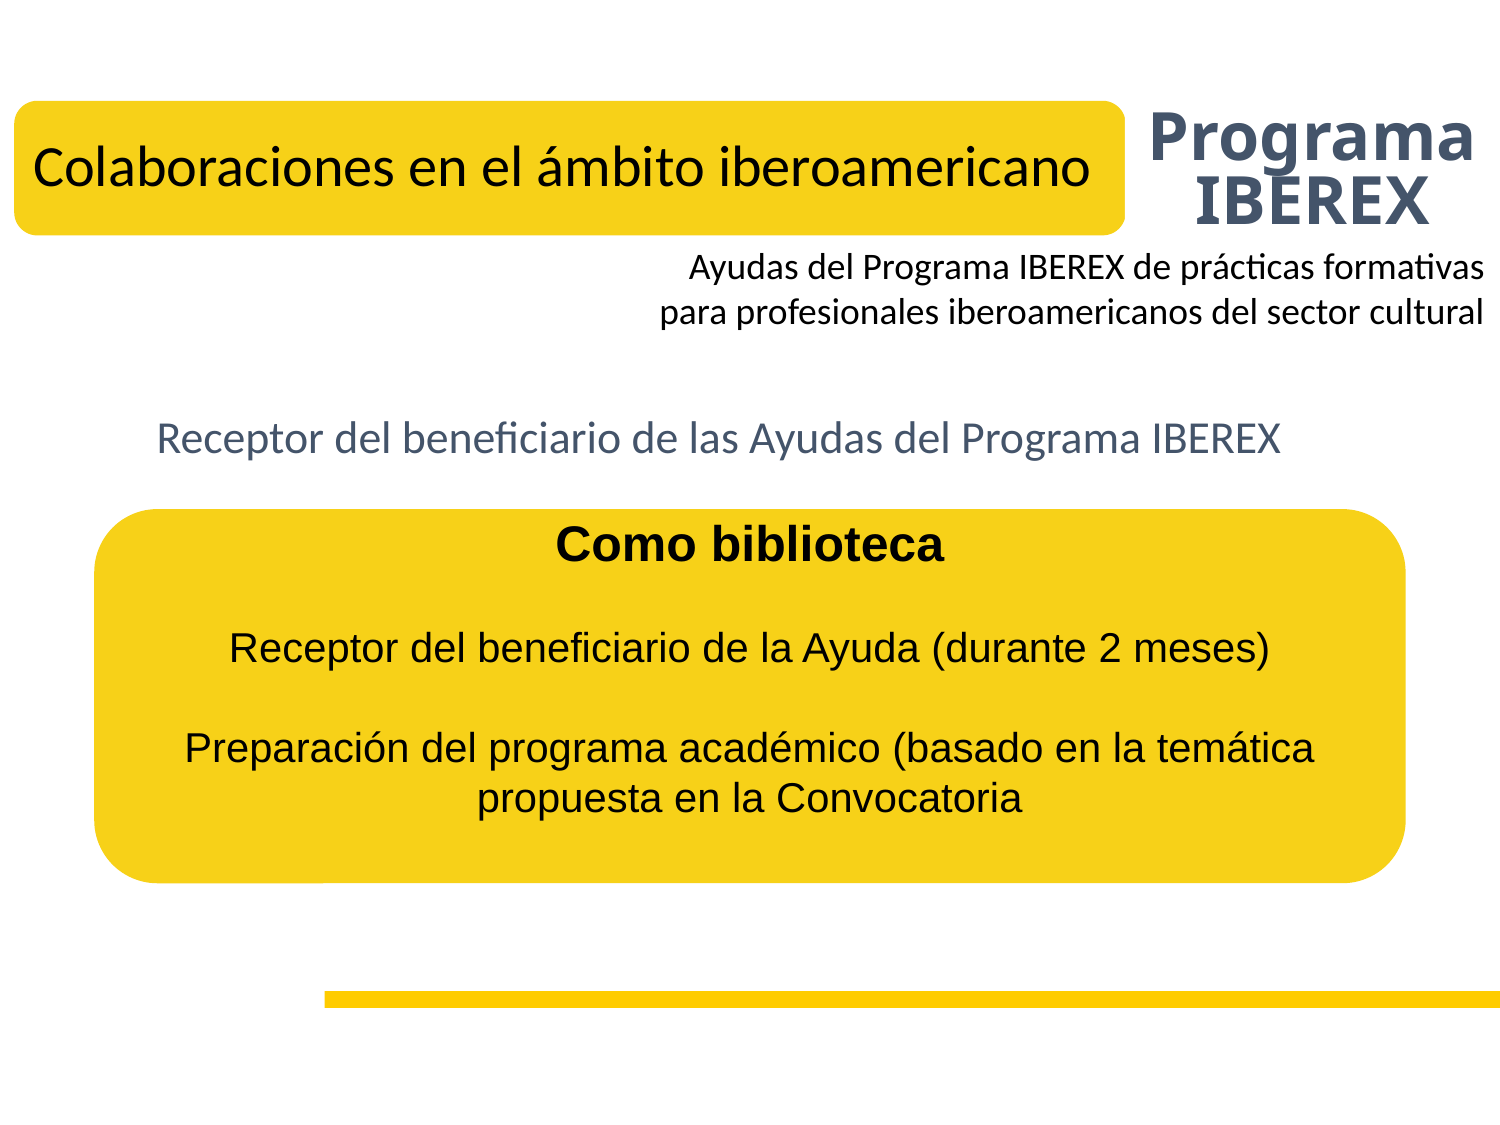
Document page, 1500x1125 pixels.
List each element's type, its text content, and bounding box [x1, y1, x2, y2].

text_box Colaboraciones en el ámbito iberoamericano [0, 73, 1125, 262]
list Receptor del beneficiario de las Ayudas del Programa IBEREX [141, 400, 1359, 466]
text_box Ayudas del Programa IBEREX de prácticas formativas para profesionales iberoamericanos del sector cultural [625, 234, 1500, 340]
text_box Como biblioteca Receptor del beneficiario de la Ayuda (durante 2 meses) Preparación del programa académico (basado en la temática propuesta en la Convocatoria [95, 510, 1405, 883]
text_box Programa IBEREX [1124, 101, 1500, 234]
